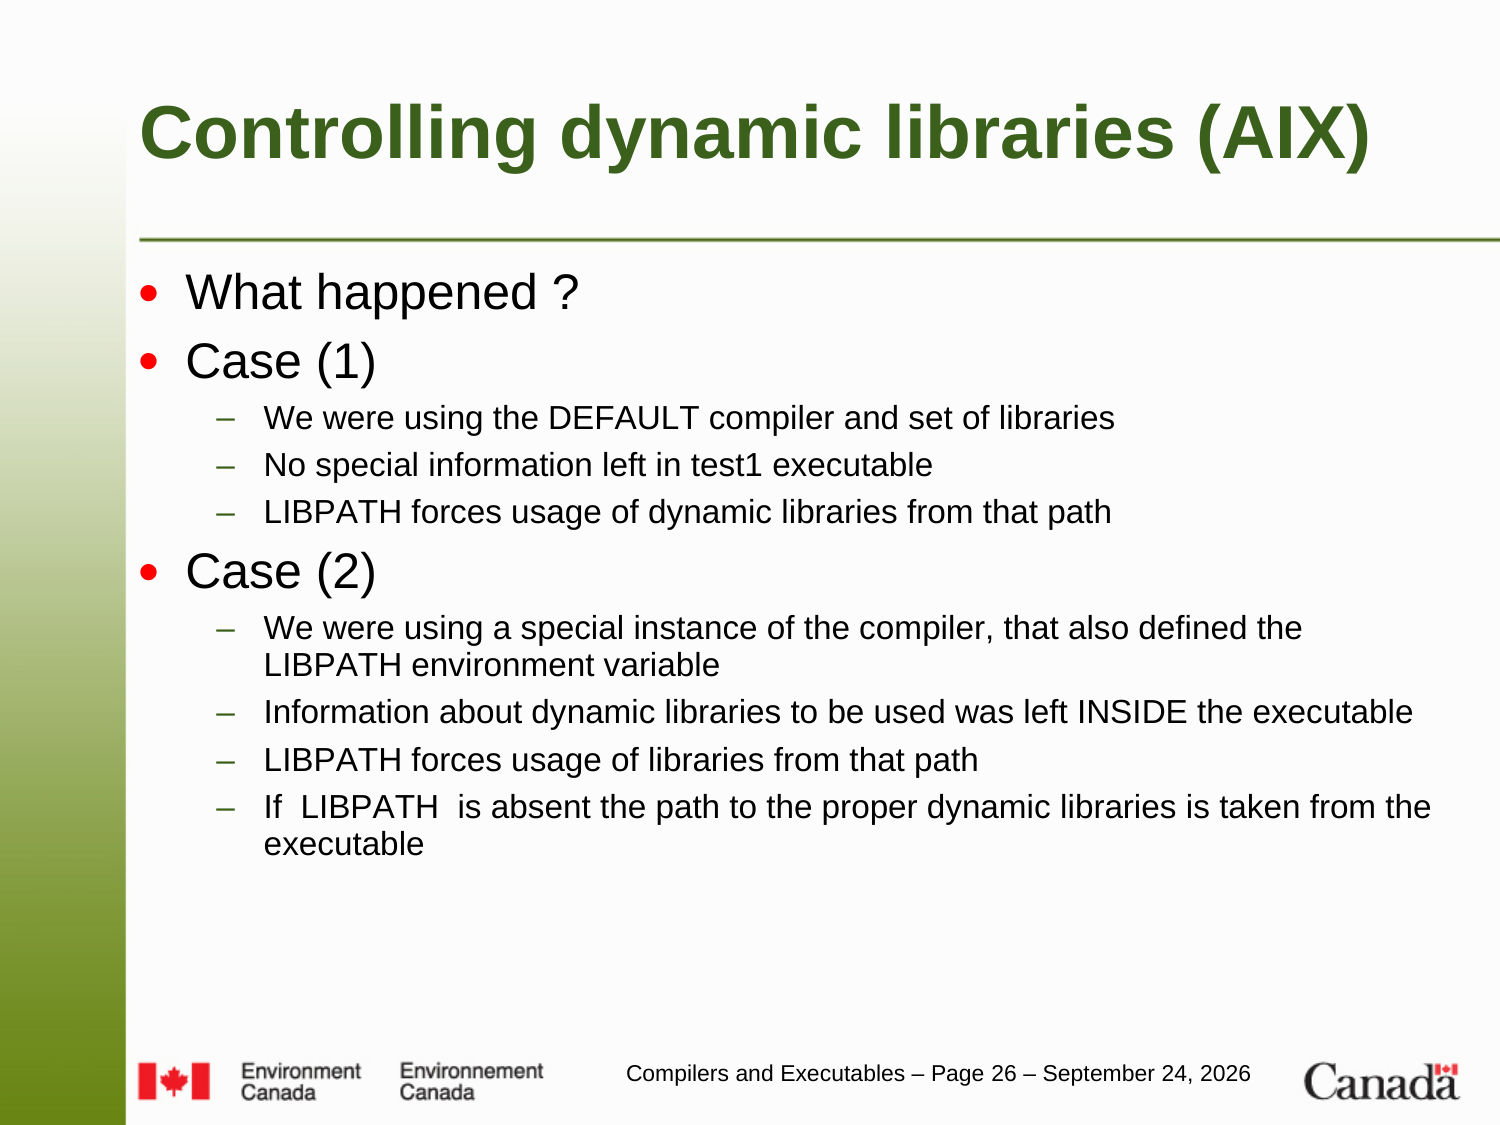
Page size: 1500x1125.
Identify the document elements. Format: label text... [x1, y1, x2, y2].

picture [0, 0, 1500, 1125]
list What happened ? Case (1) We were using the DEFAULT compiler and set of libraries No special information left in test1 executable LIBPATH forces usage of dynamic libraries from that path Case (2) We were using a special instance of the compiler, that also defined the LIBPATH environment variable Information about dynamic libraries to be used was left INSIDE the executable LIBPATH forces usage of libraries from that path If LIBPATH is absent the path to the proper dynamic libraries is taken from the executable [123, 257, 1461, 1012]
title Controlling dynamic libraries (AIX) [125, 45, 1463, 221]
